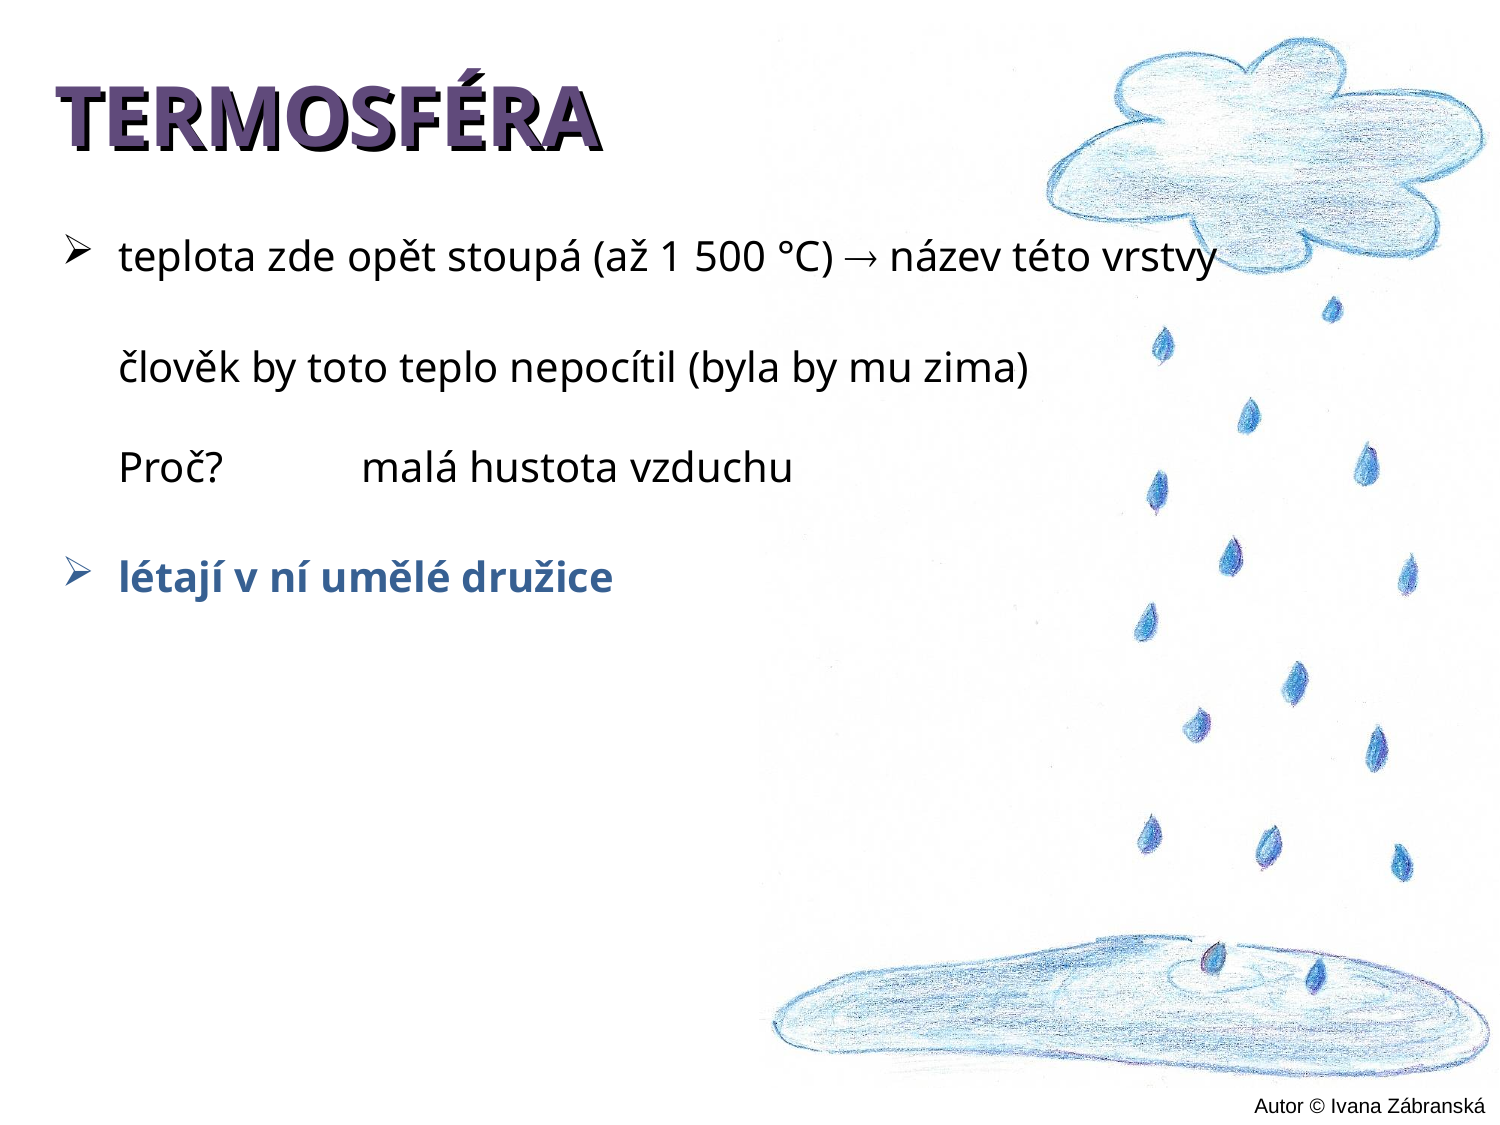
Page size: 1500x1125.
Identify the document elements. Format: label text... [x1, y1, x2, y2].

picture [759, 23, 1500, 1088]
text_box Autor © Ivana Zábranská [1239, 1084, 1500, 1125]
title TERMOSFÉRA [39, 24, 1240, 203]
list teplota zde opět stoupá (až 1 500 °C)  název této vrstvy člověk by toto teplo nepocítil (byla by mu zima) Proč? malá hustota vzduchu létají v ní umělé družice [46, 222, 1454, 1020]
